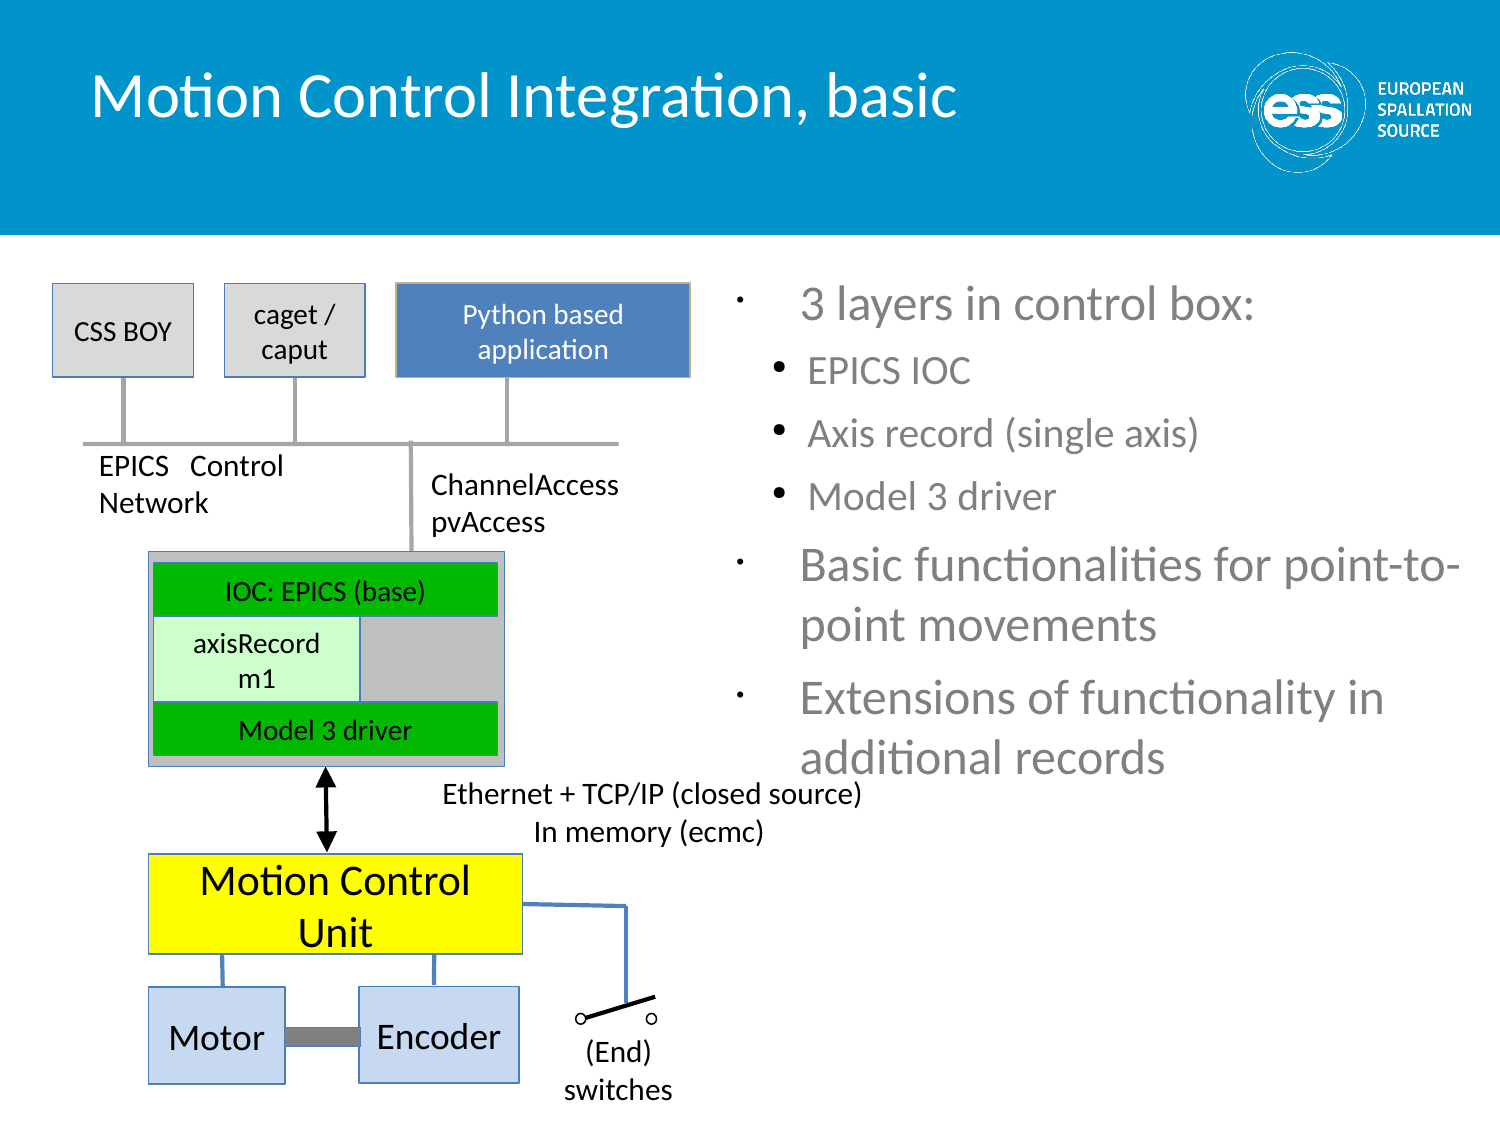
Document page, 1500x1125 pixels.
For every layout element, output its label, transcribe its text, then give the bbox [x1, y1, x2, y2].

text_box IOC: EPICS (base) [153, 562, 498, 617]
picture [1389, 104, 1393, 115]
text_box [575, 1013, 586, 1025]
picture [1418, 104, 1423, 115]
text_box ChannelAccess pvAccess [416, 456, 691, 547]
text_box (End) switches [527, 1024, 710, 1114]
text_box Encoder [358, 986, 520, 1083]
picture [1409, 104, 1415, 115]
picture [1423, 83, 1430, 94]
picture [1264, 94, 1342, 127]
picture [1400, 83, 1407, 94]
text_box Model 3 driver [153, 702, 498, 756]
text_box Ethernet + TCP/IP (closed source) In memory (ecmc) [345, 766, 719, 857]
text_box 3 layers in control box: EPICS IOC Axis record (single axis) Model 3 driver Basic functionalities for point-to-point movements Extensions of functionality in additional records [719, 261, 1500, 1078]
picture [1436, 104, 1444, 115]
picture [1432, 125, 1438, 136]
text_box Motor [148, 987, 286, 1084]
picture [1398, 109, 1406, 115]
title Motion Control Integration, basic [75, 45, 1247, 248]
text_box caget / caput [224, 283, 366, 377]
picture [1422, 125, 1428, 134]
text_box axisRecord m1 [153, 616, 360, 702]
text_box [646, 1013, 657, 1025]
picture [1443, 86, 1450, 93]
text_box EPICS Control Network [84, 437, 378, 528]
text_box [148, 551, 505, 767]
text_box CSS BOY [52, 283, 194, 377]
picture [1379, 83, 1385, 94]
picture [1454, 83, 1458, 94]
text_box Python based application [396, 283, 691, 378]
text_box [284, 1027, 361, 1047]
text_box Motion Control Unit [148, 853, 523, 955]
